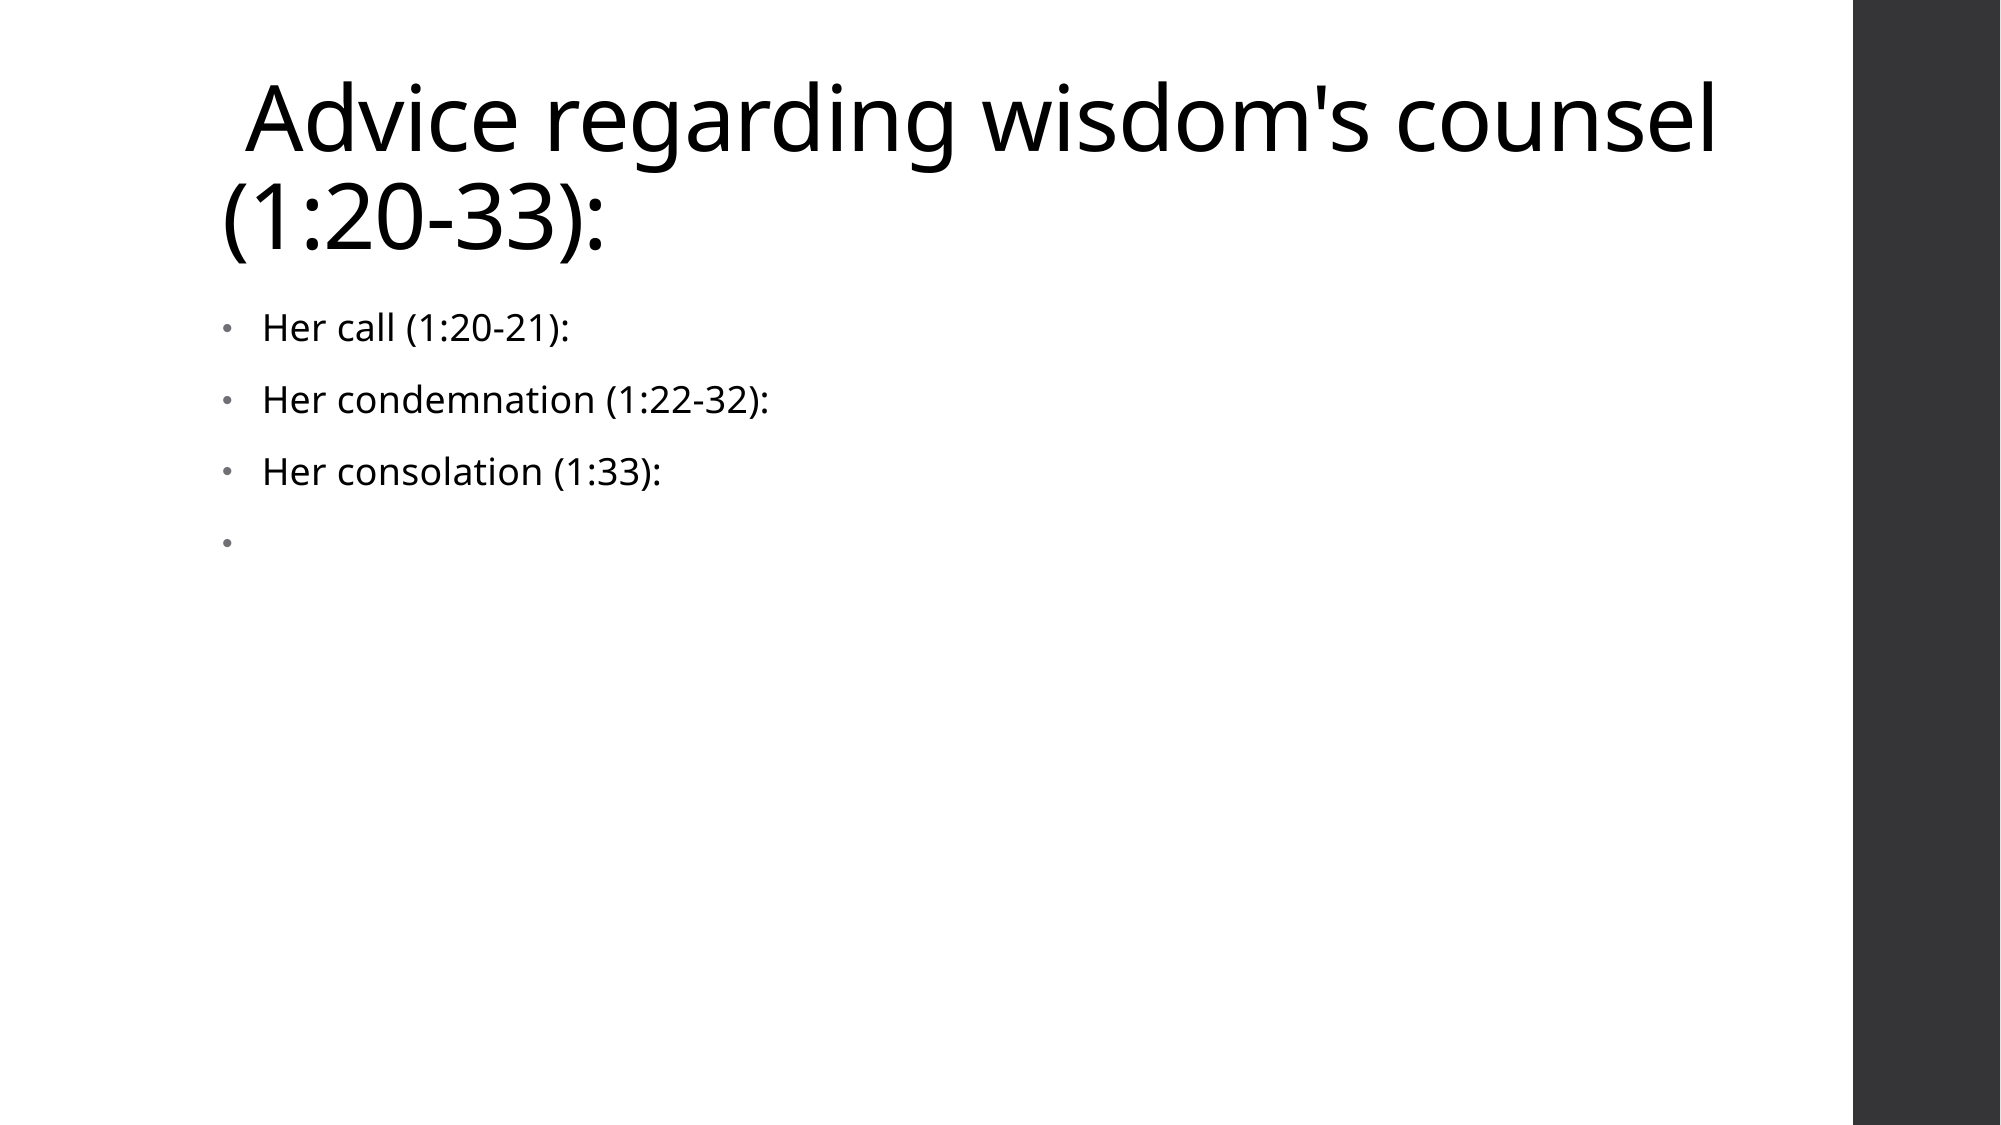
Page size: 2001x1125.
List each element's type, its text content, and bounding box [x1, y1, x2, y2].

list Her call (1:20-21): Her condemnation (1:22-32): Her consolation (1:33): [206, 299, 1617, 1014]
title Advice regarding wisdom's counsel (1:20-33): [206, 60, 1797, 278]
